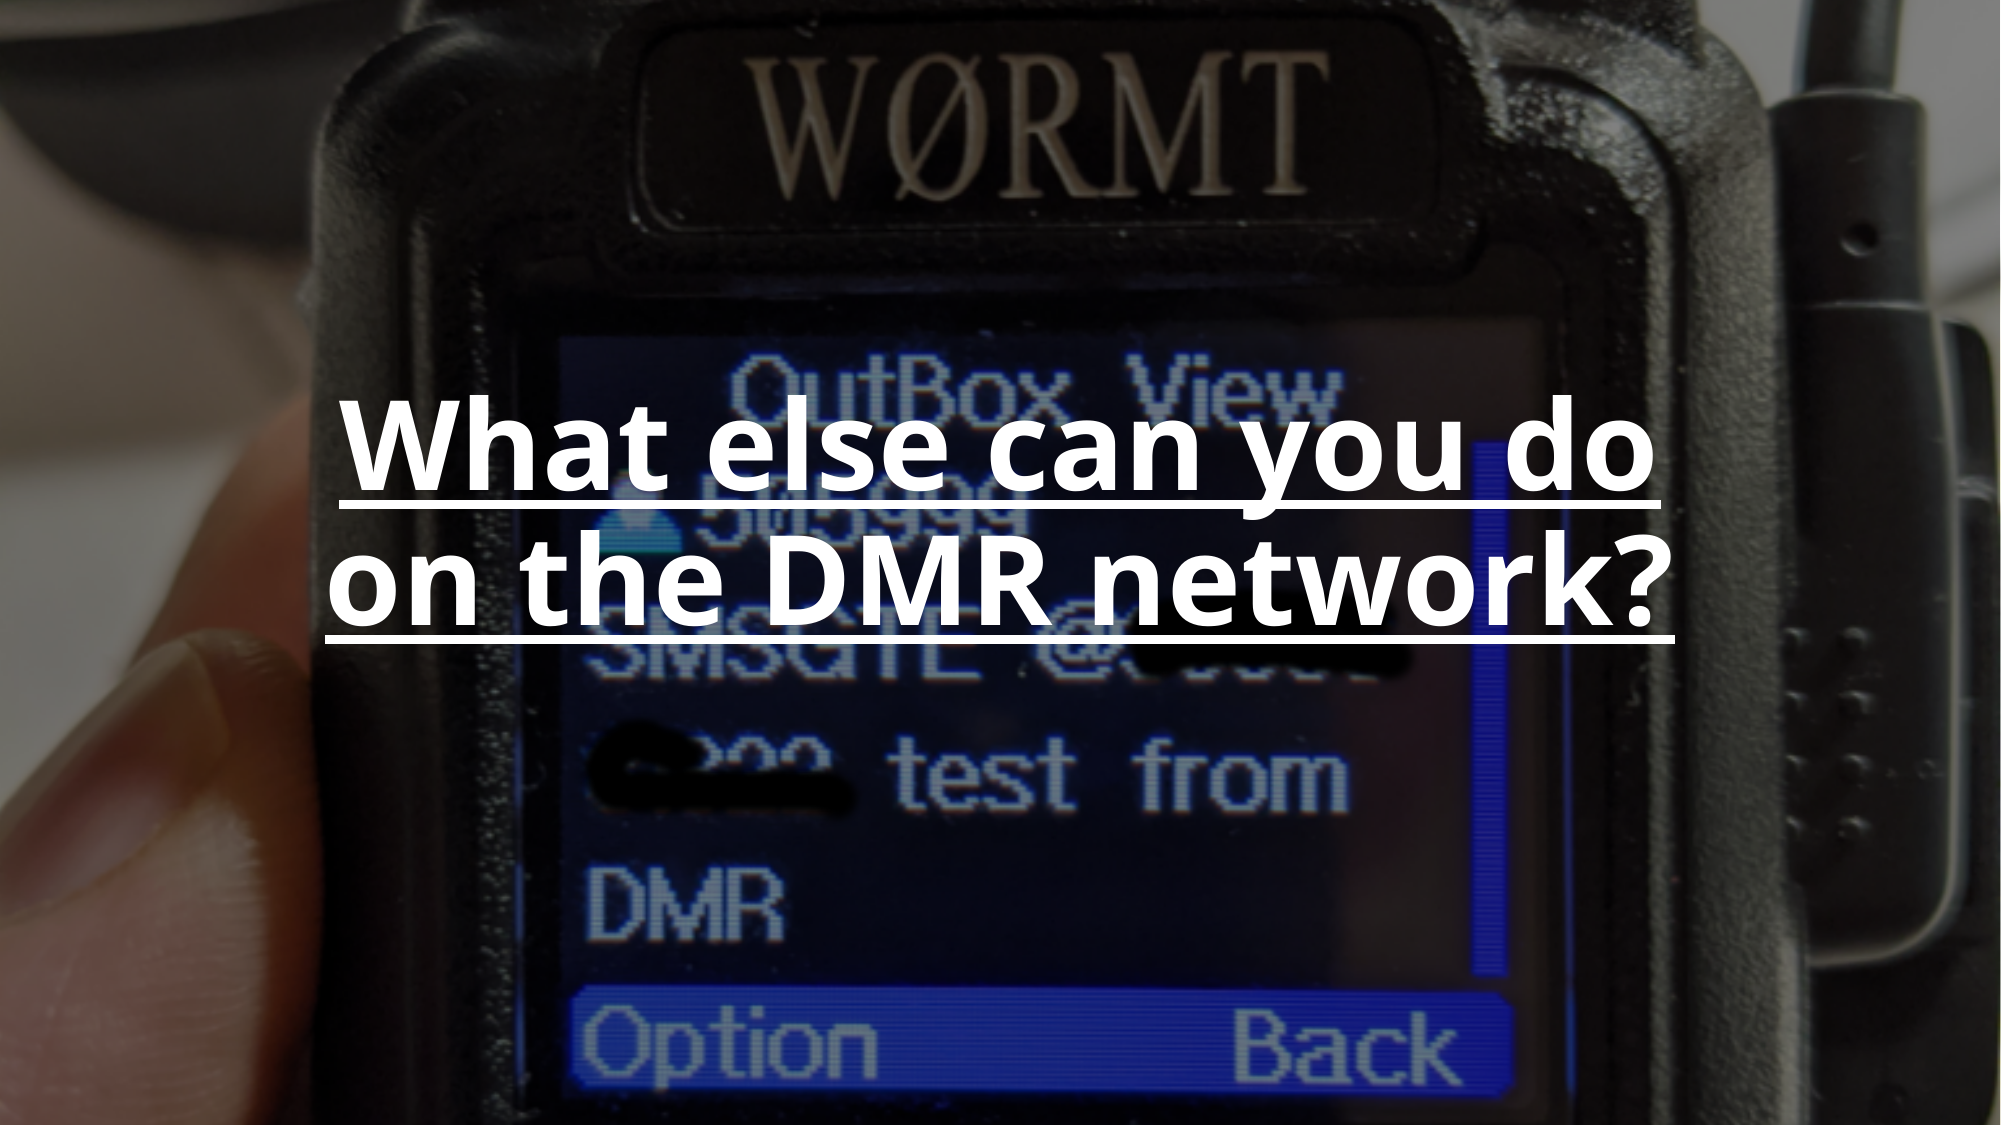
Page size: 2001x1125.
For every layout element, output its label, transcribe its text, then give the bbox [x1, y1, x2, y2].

picture [0, 0, 2000, 1125]
title What else can you do on the DMR network? [249, 184, 1750, 660]
